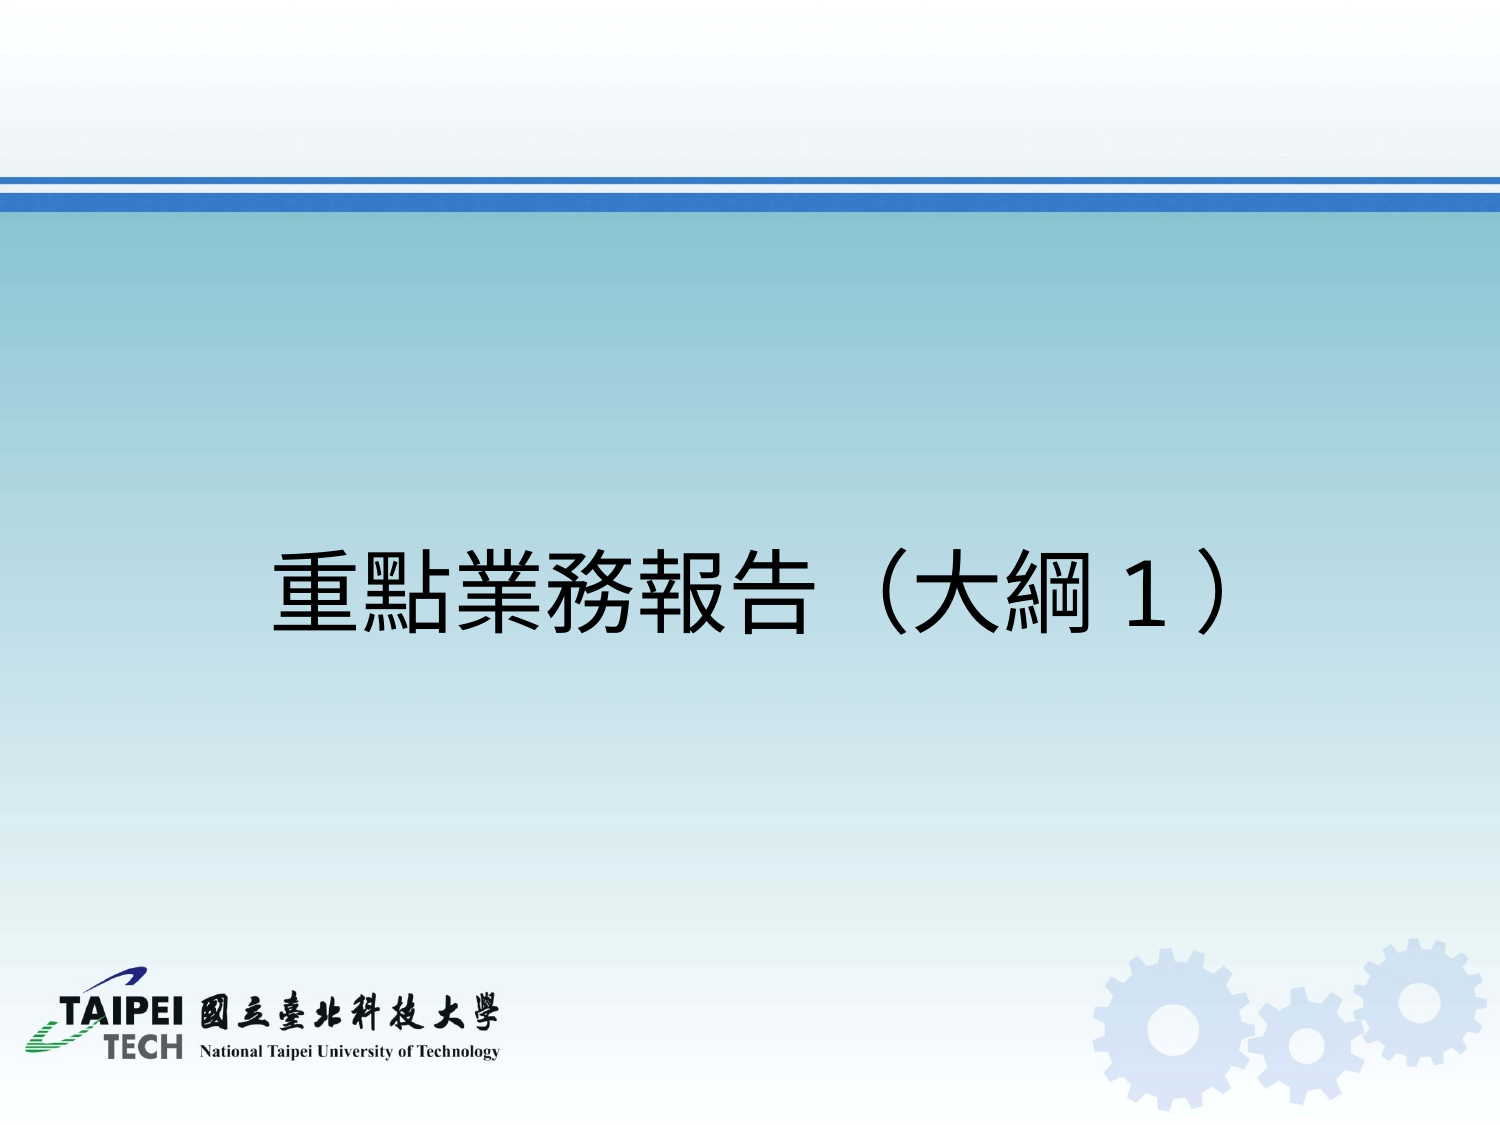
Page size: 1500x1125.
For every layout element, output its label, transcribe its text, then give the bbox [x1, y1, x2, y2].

list 重點業務報告（大綱1） [100, 527, 1400, 728]
